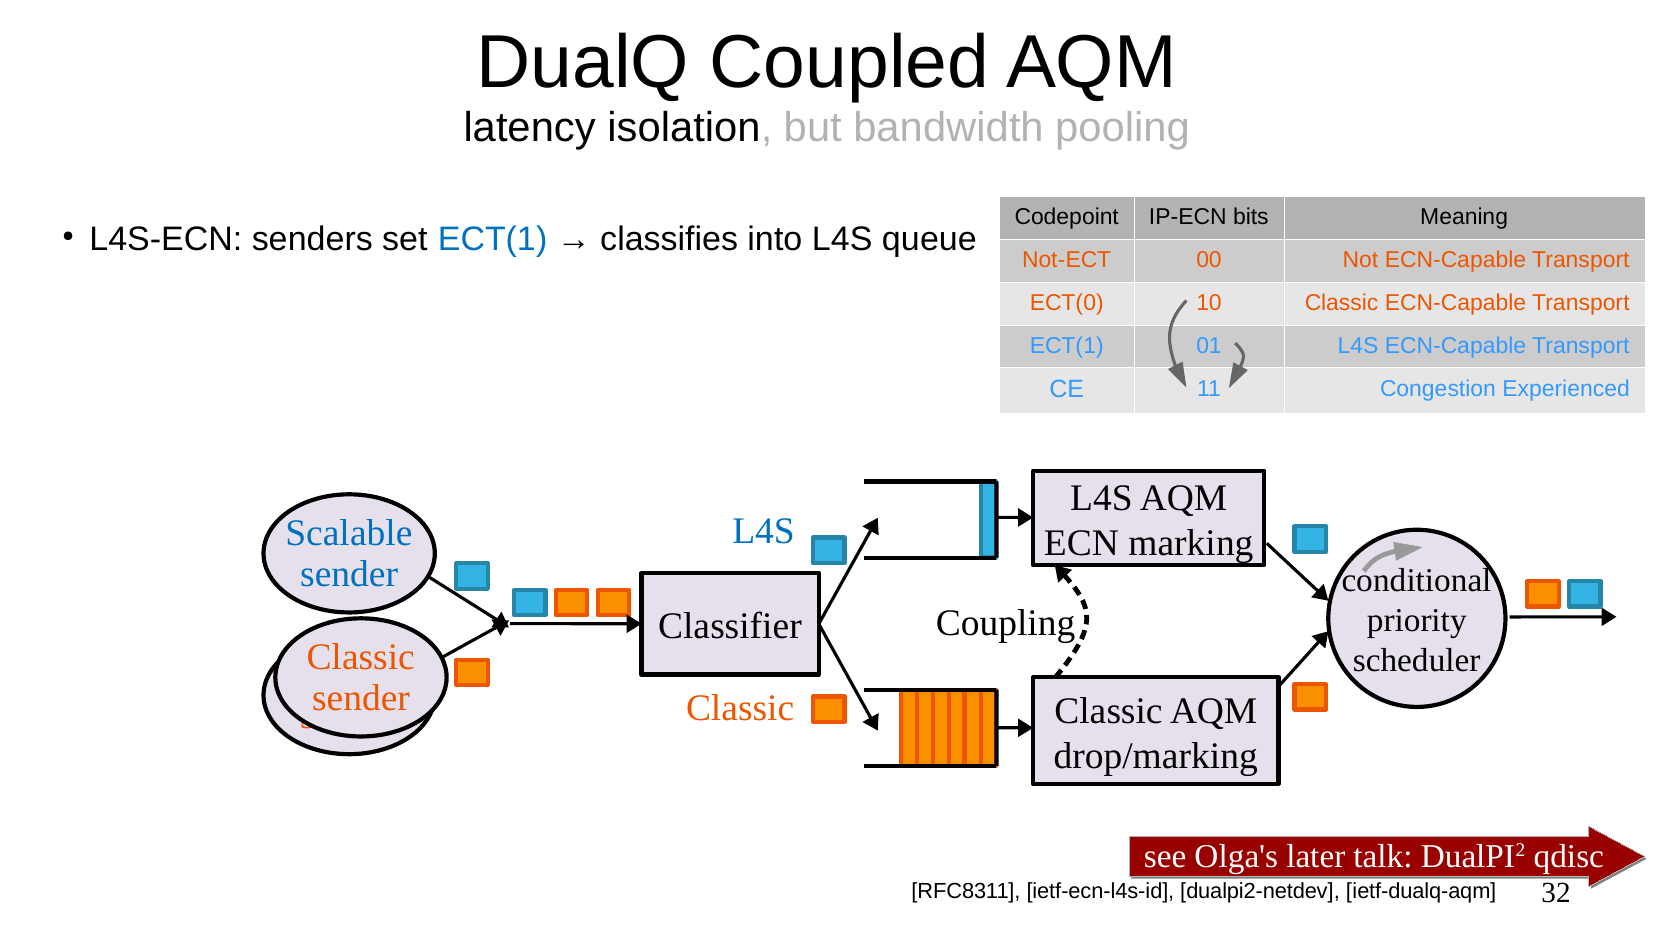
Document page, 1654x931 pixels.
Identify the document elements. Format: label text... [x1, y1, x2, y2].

text_box Coupling [921, 590, 1091, 651]
text_box Classic AQM drop/marking [1032, 677, 1279, 784]
table_cell L4S ECN-Capable Transport [1285, 326, 1645, 367]
text_box [901, 692, 994, 764]
table_cell Classic ECN-Capable Transport [1285, 283, 1645, 325]
text_box [456, 659, 488, 686]
table_header Codepoint [1000, 197, 1134, 239]
table_cell Not ECN-Capable Transport [1285, 240, 1645, 282]
text_box Classic [671, 675, 810, 736]
list L4S-ECN: senders set ECT(1) → classifies into L4S queue [53, 216, 993, 285]
table_cell 11 [1135, 368, 1284, 413]
table_cell Not-ECT [1000, 240, 1134, 282]
table_cell CE [1000, 368, 1134, 413]
text_box [456, 563, 488, 589]
table_cell 01 [1172, 326, 1284, 367]
text_box L4S [722, 510, 795, 552]
text_box see Olga's later talk: DualPI2 qdisc [1129, 826, 1645, 887]
text_box [813, 696, 845, 722]
text_box [597, 589, 630, 616]
table_cell 10 [1135, 283, 1284, 325]
table_cell ECT(0) [1000, 283, 1134, 325]
text_box [555, 589, 588, 616]
title DualQ Coupled AQM latency isolation, but bandwidth pooling [82, 7, 1571, 163]
table_header Meaning [1285, 197, 1645, 239]
text_box conditional priority scheduler [1328, 529, 1506, 707]
text_box Classic sender [275, 618, 447, 737]
table_cell ECT(1) [1000, 326, 1134, 367]
text_box Scalable sender [263, 494, 435, 613]
text_box [980, 484, 994, 556]
text_box Classic sender [263, 663, 432, 755]
text_box [514, 589, 546, 616]
text_box [1294, 684, 1326, 710]
table_cell 01 [1135, 326, 1173, 367]
table_header IP-ECN bits [1135, 197, 1284, 239]
text_box [1294, 526, 1326, 552]
table_cell 00 [1135, 240, 1284, 282]
text_box [1527, 581, 1559, 607]
table_cell Congestion Experienced [1285, 368, 1645, 413]
text_box [RFC8311], [ietf-ecn-l4s-id], [dualpi2-netdev], [ietf-dualq-aqm] [878, 871, 1512, 911]
text_box [813, 537, 845, 563]
text_box [1569, 581, 1601, 607]
text_box L4S AQM ECN marking [1032, 470, 1265, 566]
text_box Classifier [641, 573, 819, 675]
